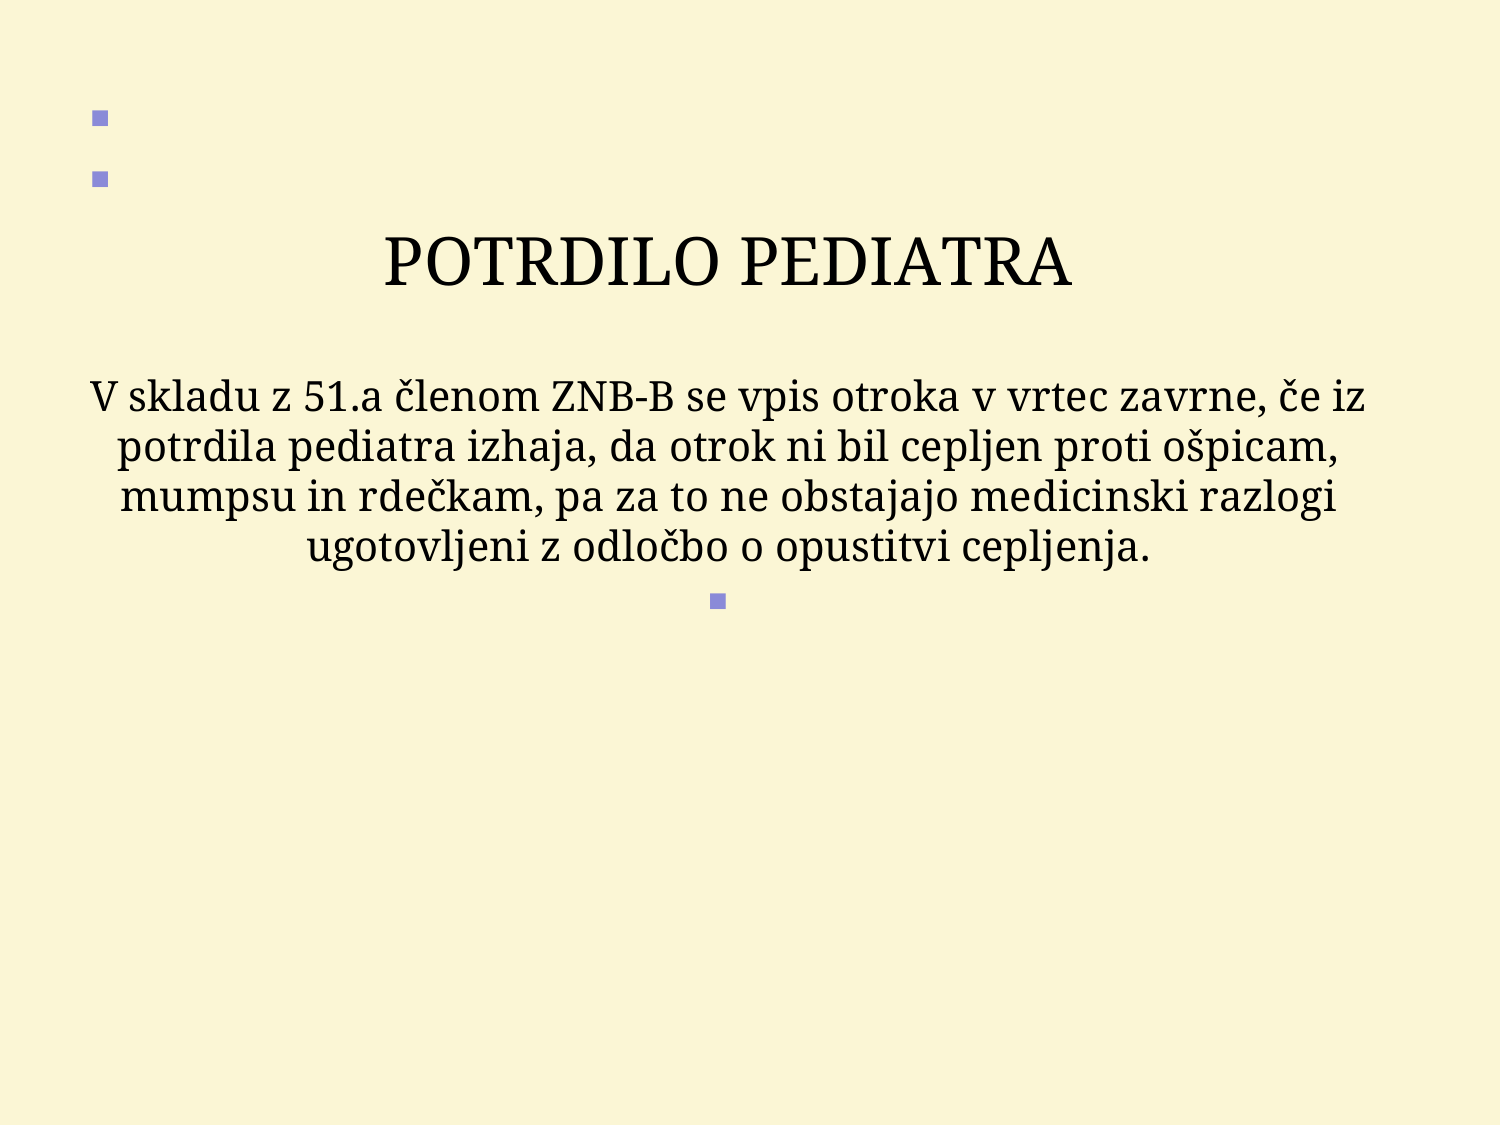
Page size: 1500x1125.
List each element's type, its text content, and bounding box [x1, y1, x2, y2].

list POTRDILO PEDIATRA V skladu z 51.a členom ZNB-B se vpis otroka v vrtec zavrne, če iz potrdila pediatra izhaja, da otrok ni bil cepljen proti ošpicam, mumpsu in rdečkam, pa za to ne obstajajo medicinski razlogi ugotovljeni z odločbo o opustitvi cepljenja. [75, 90, 1426, 1000]
